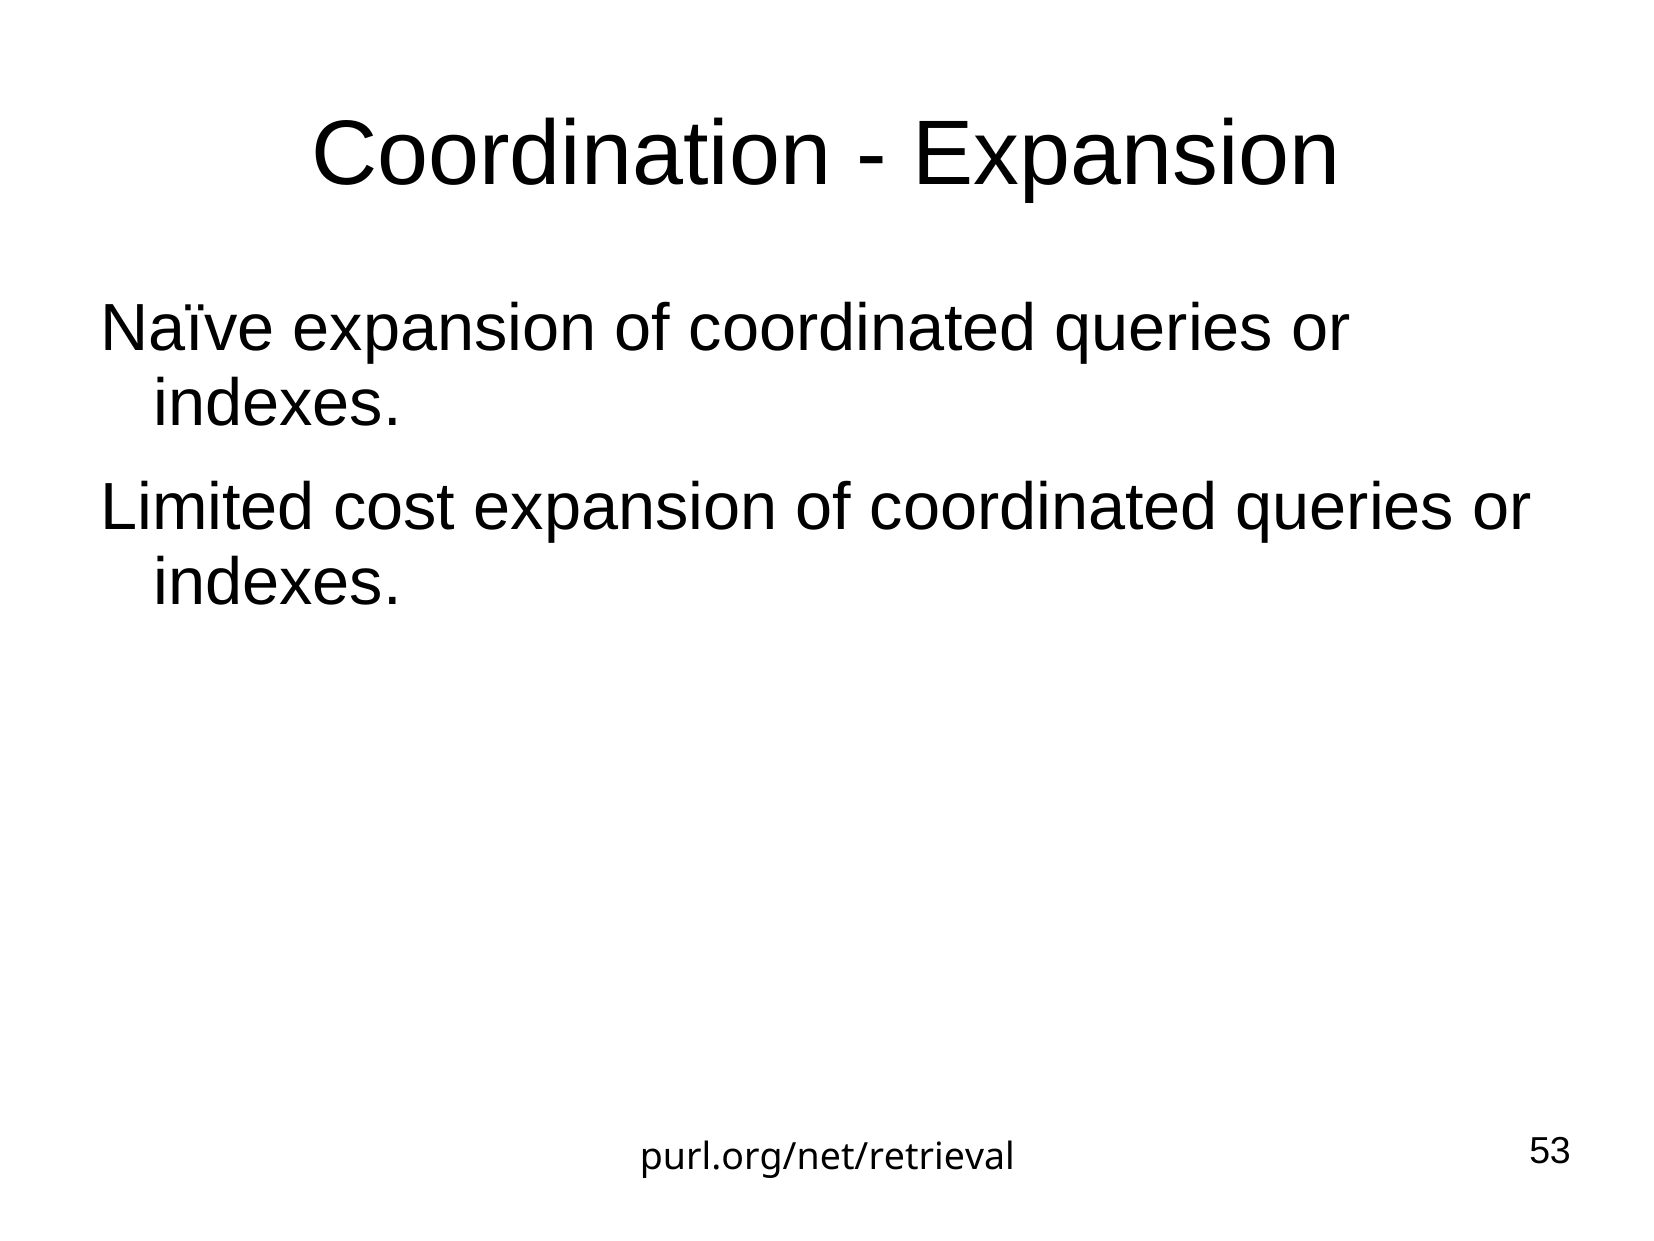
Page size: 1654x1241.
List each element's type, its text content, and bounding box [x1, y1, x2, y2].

title Coordination - Expansion [82, 49, 1571, 257]
list Naïve expansion of coordinated queries or indexes. Limited cost expansion of coordinated queries or indexes. [82, 290, 1571, 1109]
